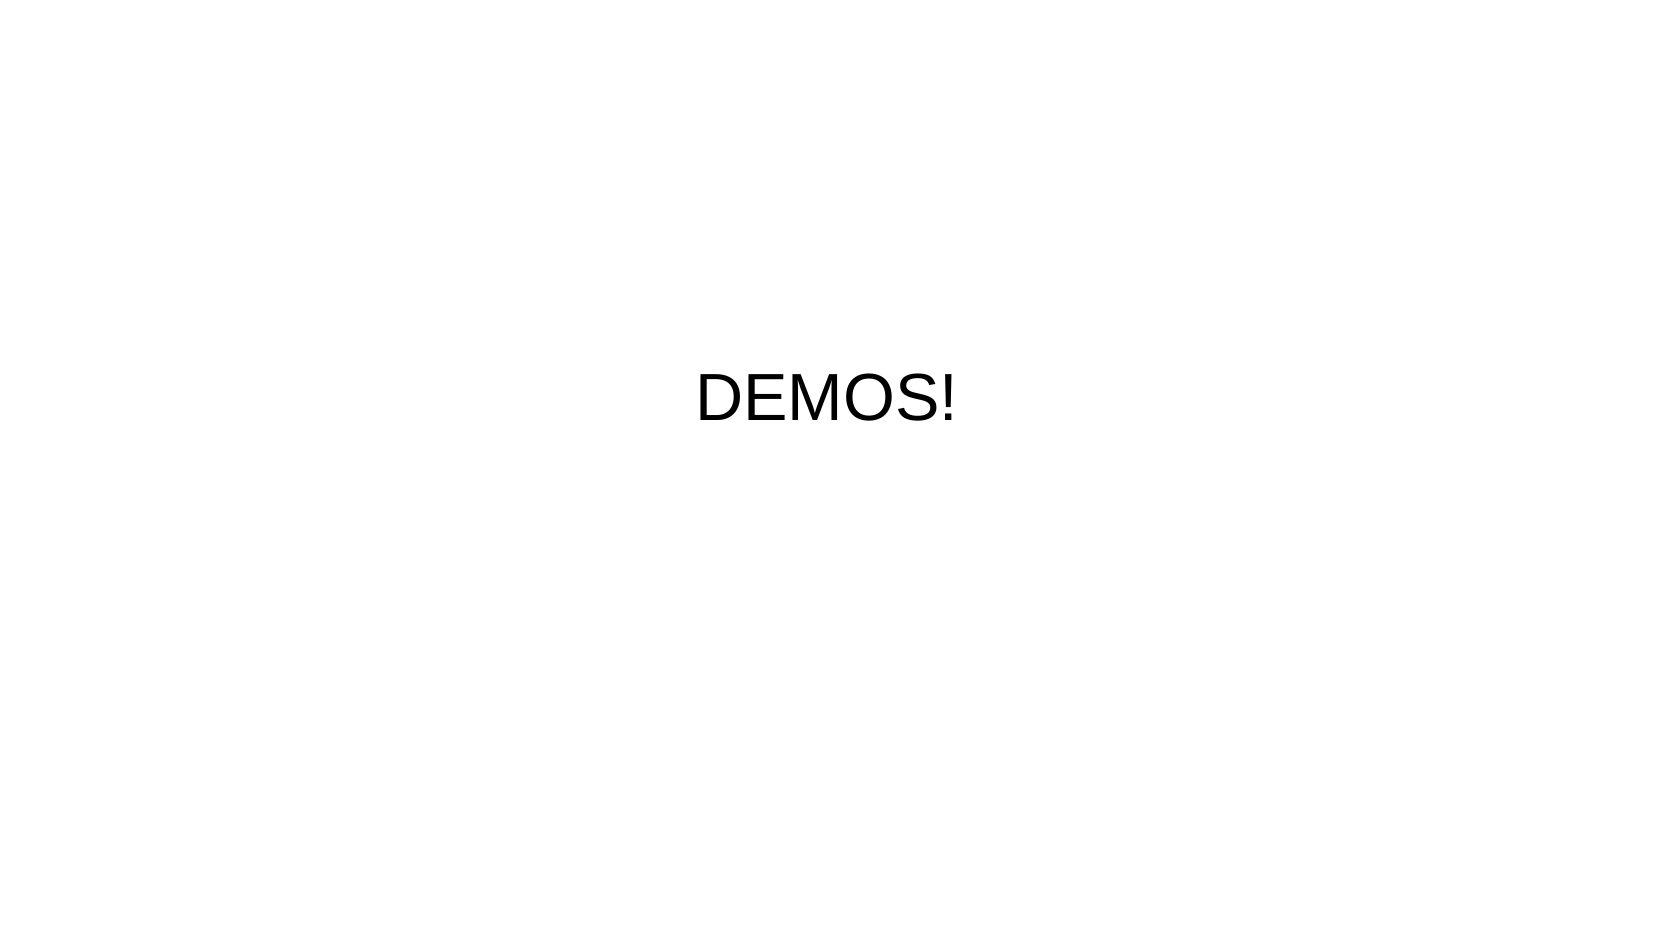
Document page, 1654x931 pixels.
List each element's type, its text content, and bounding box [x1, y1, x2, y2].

subtitle DEMOS! [82, 37, 1571, 757]
